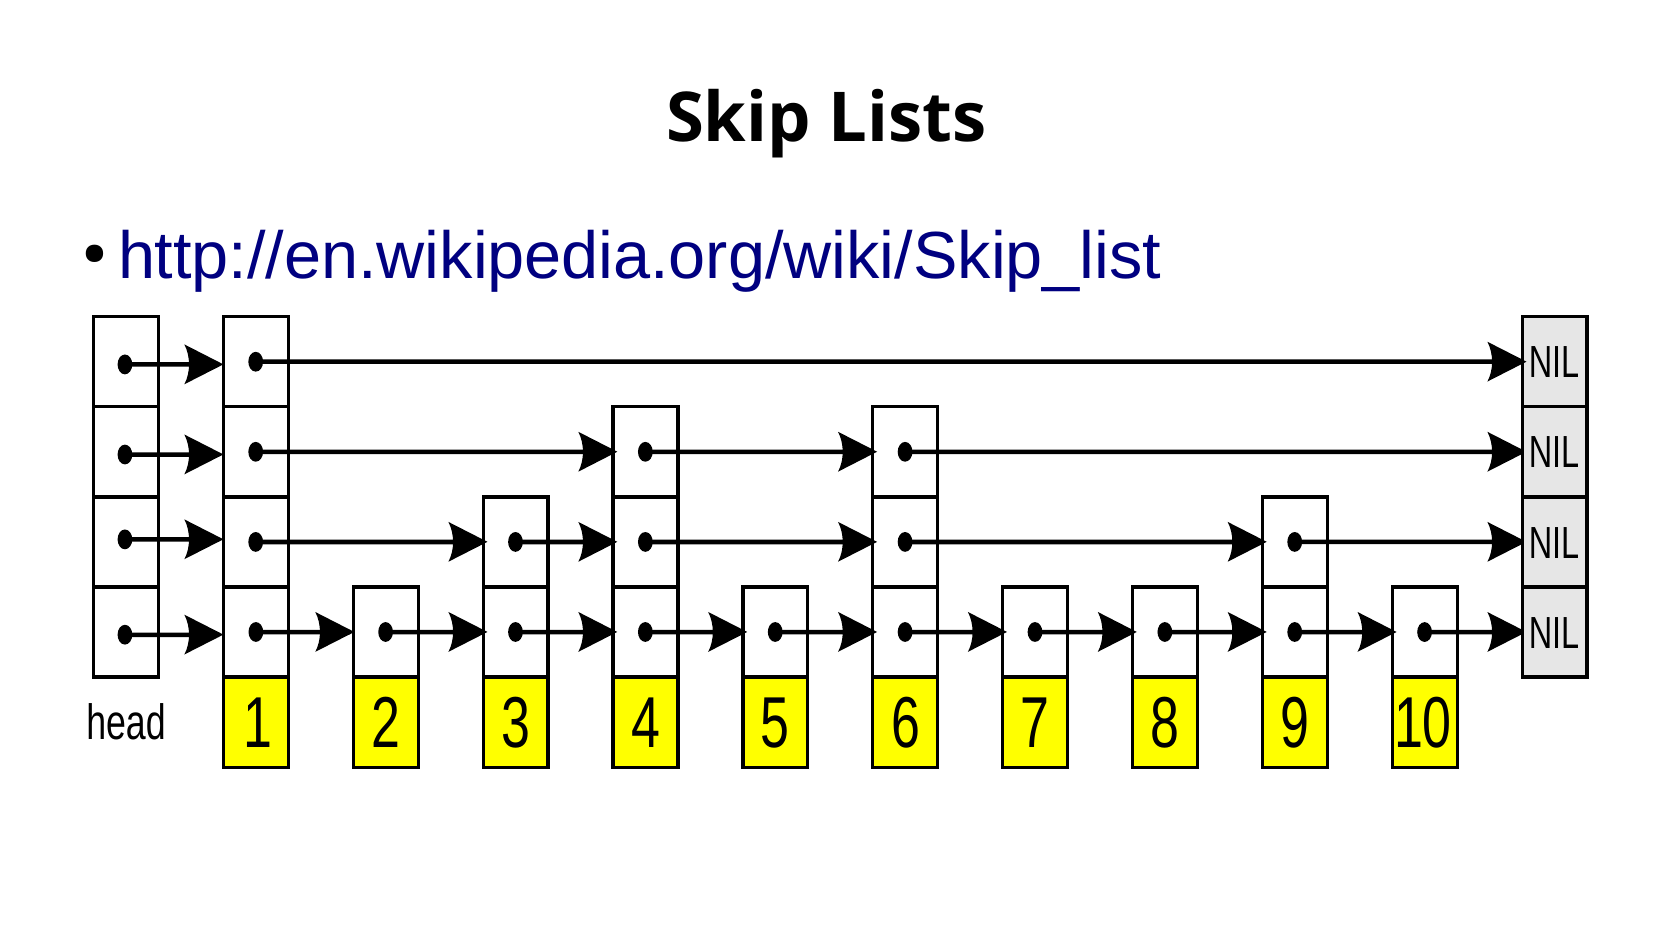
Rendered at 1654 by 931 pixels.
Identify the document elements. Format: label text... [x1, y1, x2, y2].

title Skip Lists [82, 37, 1571, 193]
picture [75, 291, 1605, 792]
subtitle http://en.wikipedia.org/wiki/Skip_list [82, 217, 1571, 291]
